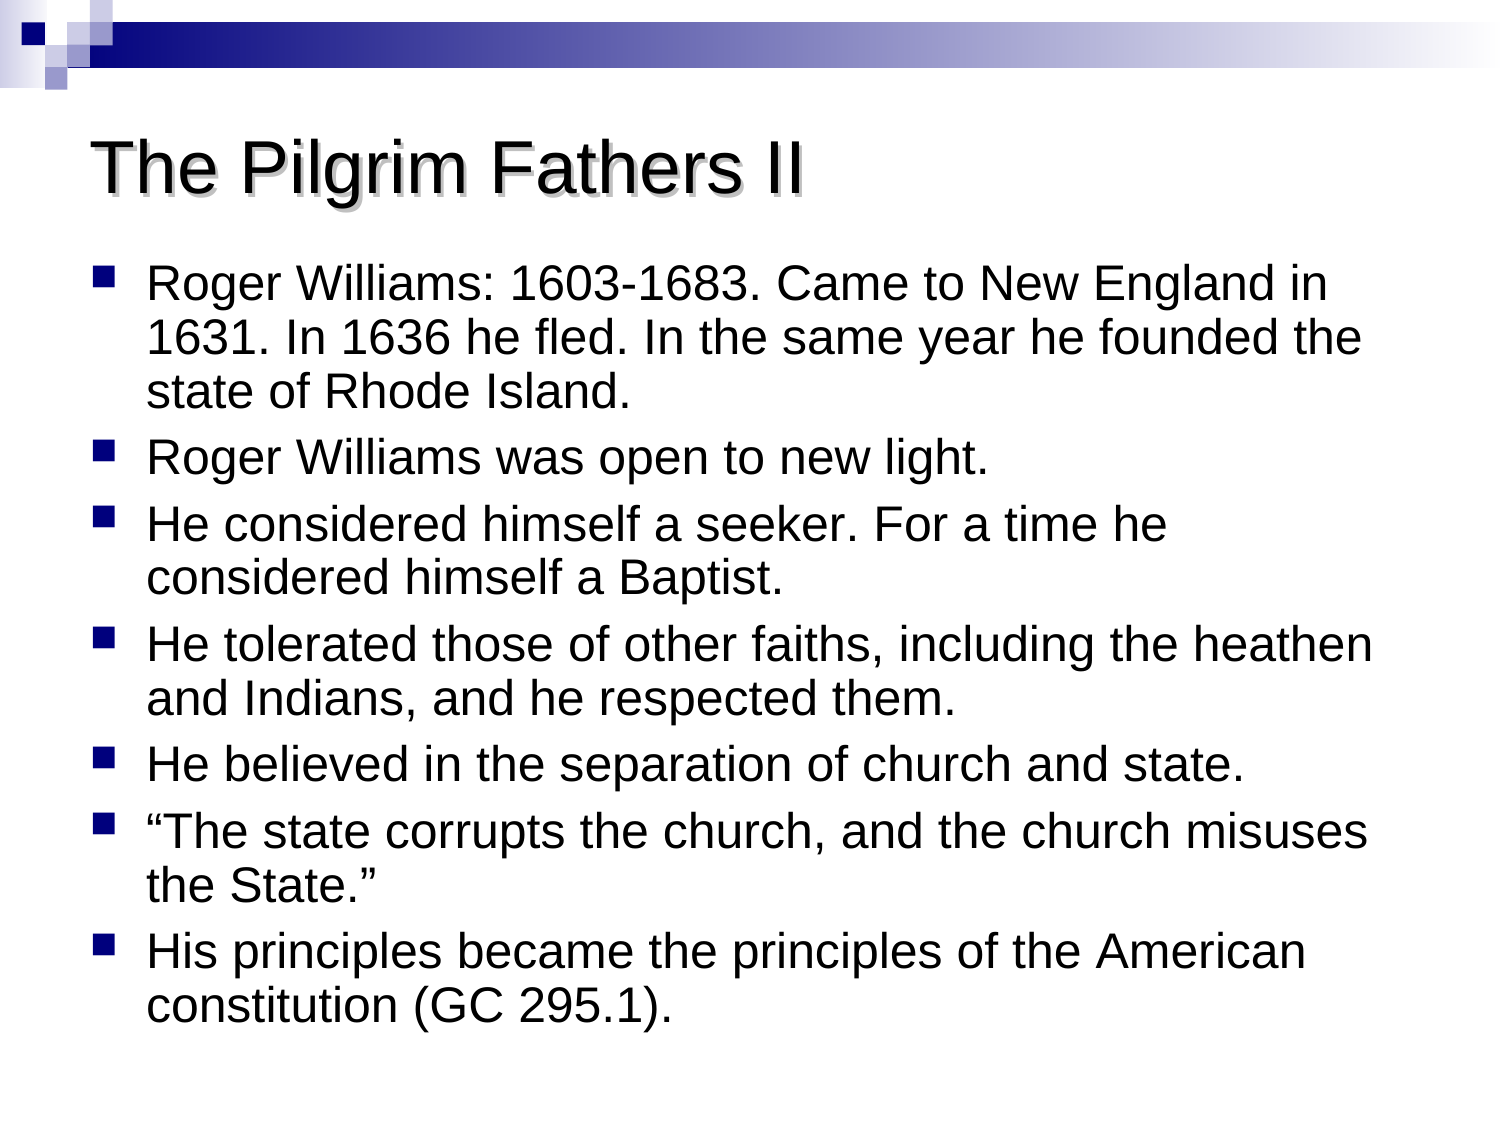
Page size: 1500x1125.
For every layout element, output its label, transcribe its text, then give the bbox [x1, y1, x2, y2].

title The Pilgrim Fathers II [75, 51, 1426, 249]
list Roger Williams: 1603-1683. Came to New England in 1631. In 1636 he fled. In the same year he founded the state of Rhode Island. Roger Williams was open to new light. He considered himself a seeker. For a time he considered himself a Baptist. He tolerated those of other faiths, including the heathen and Indians, and he respected them. He believed in the separation of church and state. “The state corrupts the church, and the church misuses the State.” His principles became the principles of the American constitution (GC 295.1). [75, 249, 1438, 1108]
